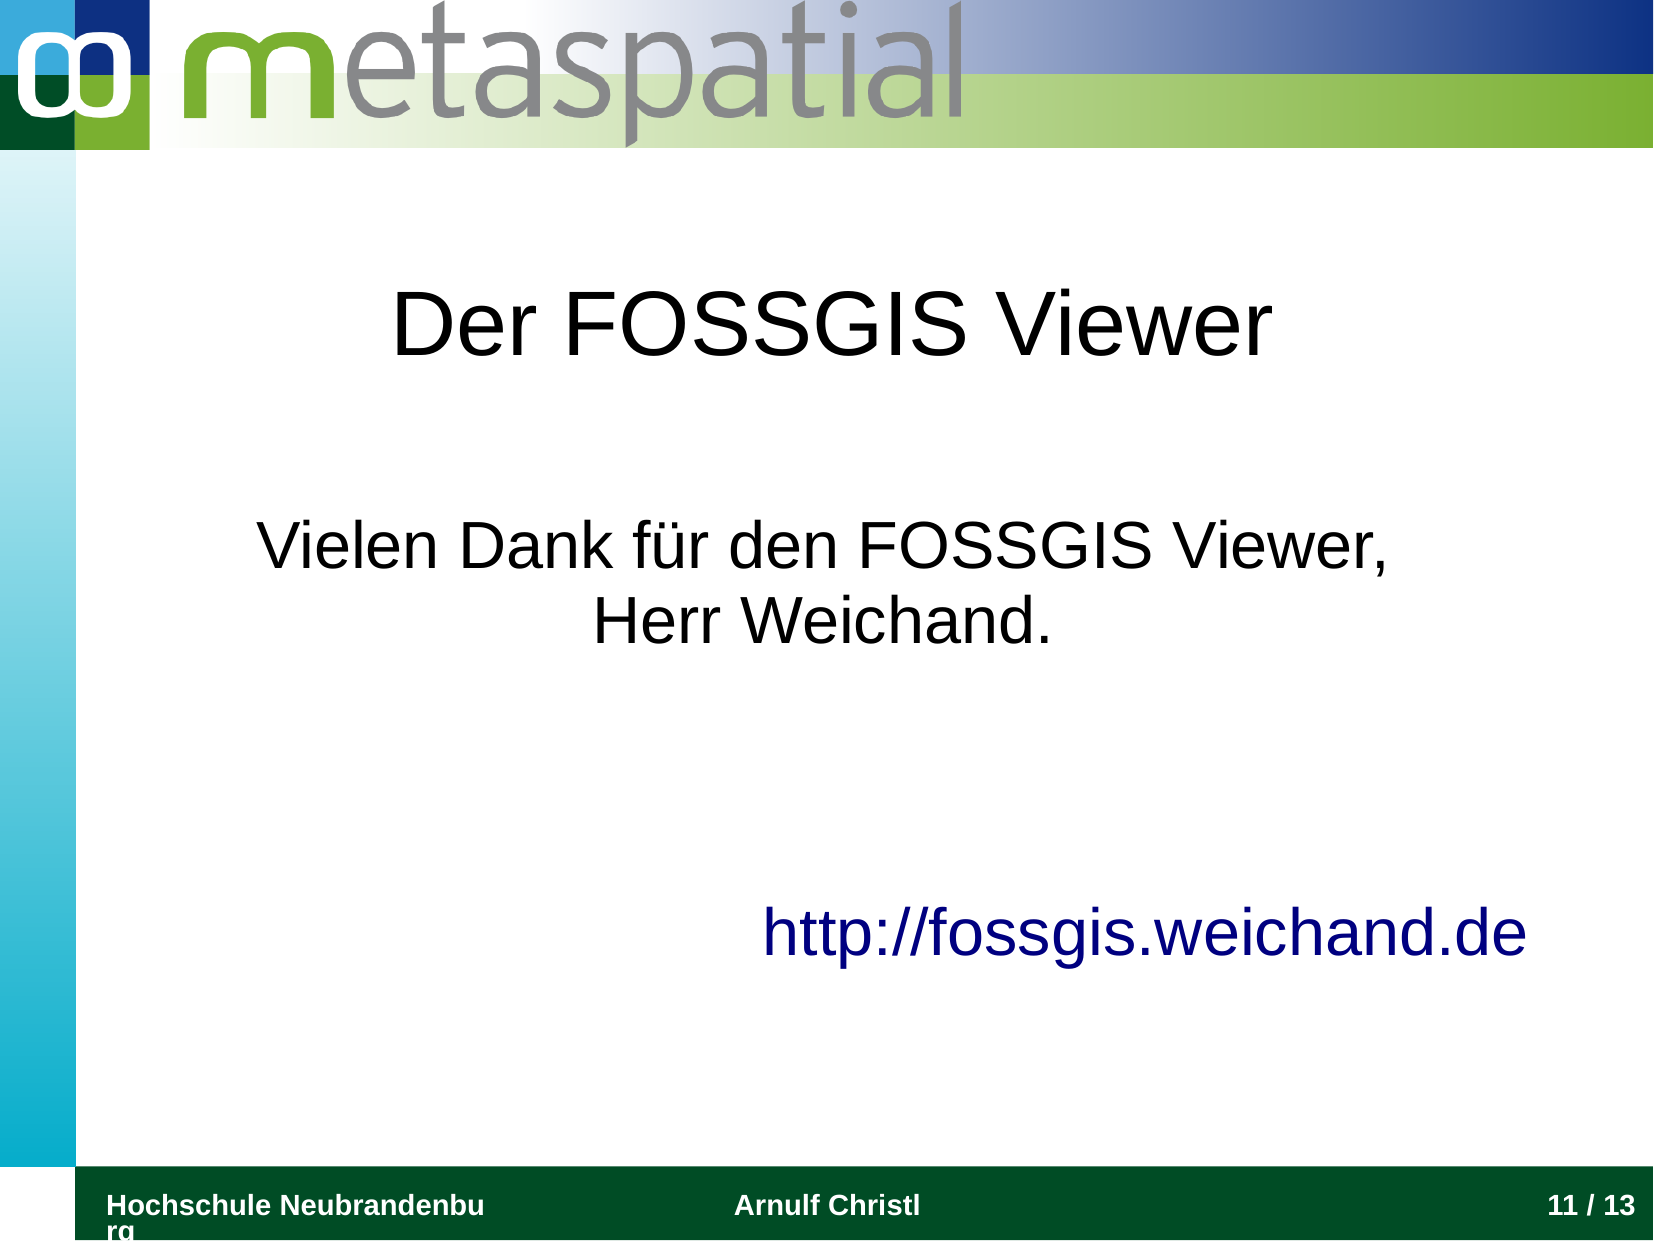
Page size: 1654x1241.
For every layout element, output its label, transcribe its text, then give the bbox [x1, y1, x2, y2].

list Vielen Dank für den FOSSGIS Viewer, Herr Weichand. http://fossgis.weichand.de [135, 507, 1530, 975]
title Der FOSSGIS Viewer [135, 220, 1530, 428]
picture [0, 0, 961, 150]
